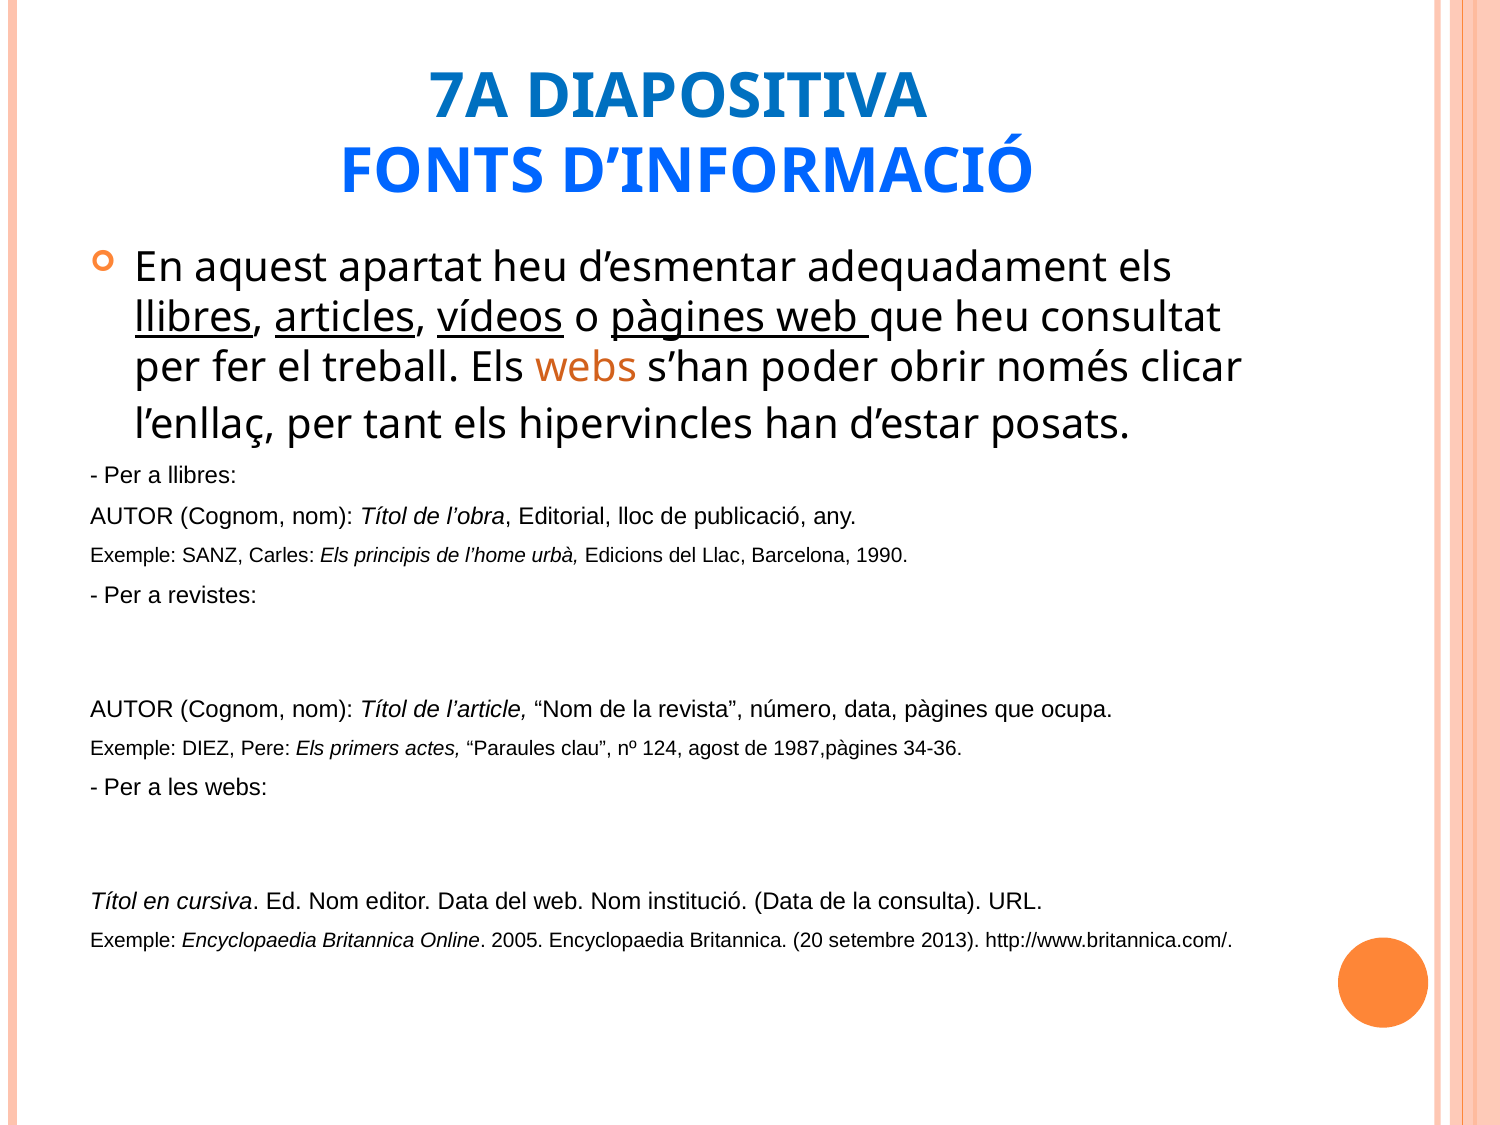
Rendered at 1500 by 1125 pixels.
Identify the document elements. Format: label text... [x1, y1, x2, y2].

list En aquest apartat heu d’esmentar adequadament els llibres, articles, vídeos o pàgines web que heu consultat per fer el treball. Els webs s’han poder obrir només clicar l’enllaç, per tant els hipervincles han d’estar posats. - Per a llibres: AUTOR (Cognom, nom): Títol de l’obra, Editorial, lloc de publicació, any. Exemple: SANZ, Carles: Els principis de l’home urbà, Edicions del Llac, Barcelona, 1990. - Per a revistes: AUTOR (Cognom, nom): Títol de l’article, “Nom de la revista”, número, data, pàgines que ocupa. Exemple: DIEZ, Pere: Els primers actes, “Paraules clau”, nº 124, agost de 1987,pàgines 34-36. - Per a les webs: Títol en cursiva. Ed. Nom editor. Data del web. Nom institució. (Data de la consulta). URL. Exemple: Encyclopaedia Britannica Online. 2005. Encyclopaedia Britannica. (20 setembre 2013). http://www.britannica.com/. [74, 232, 1300, 1032]
title 7A DIAPOSITIVA FONTS D’INFORMACIÓ [74, 45, 1300, 213]
